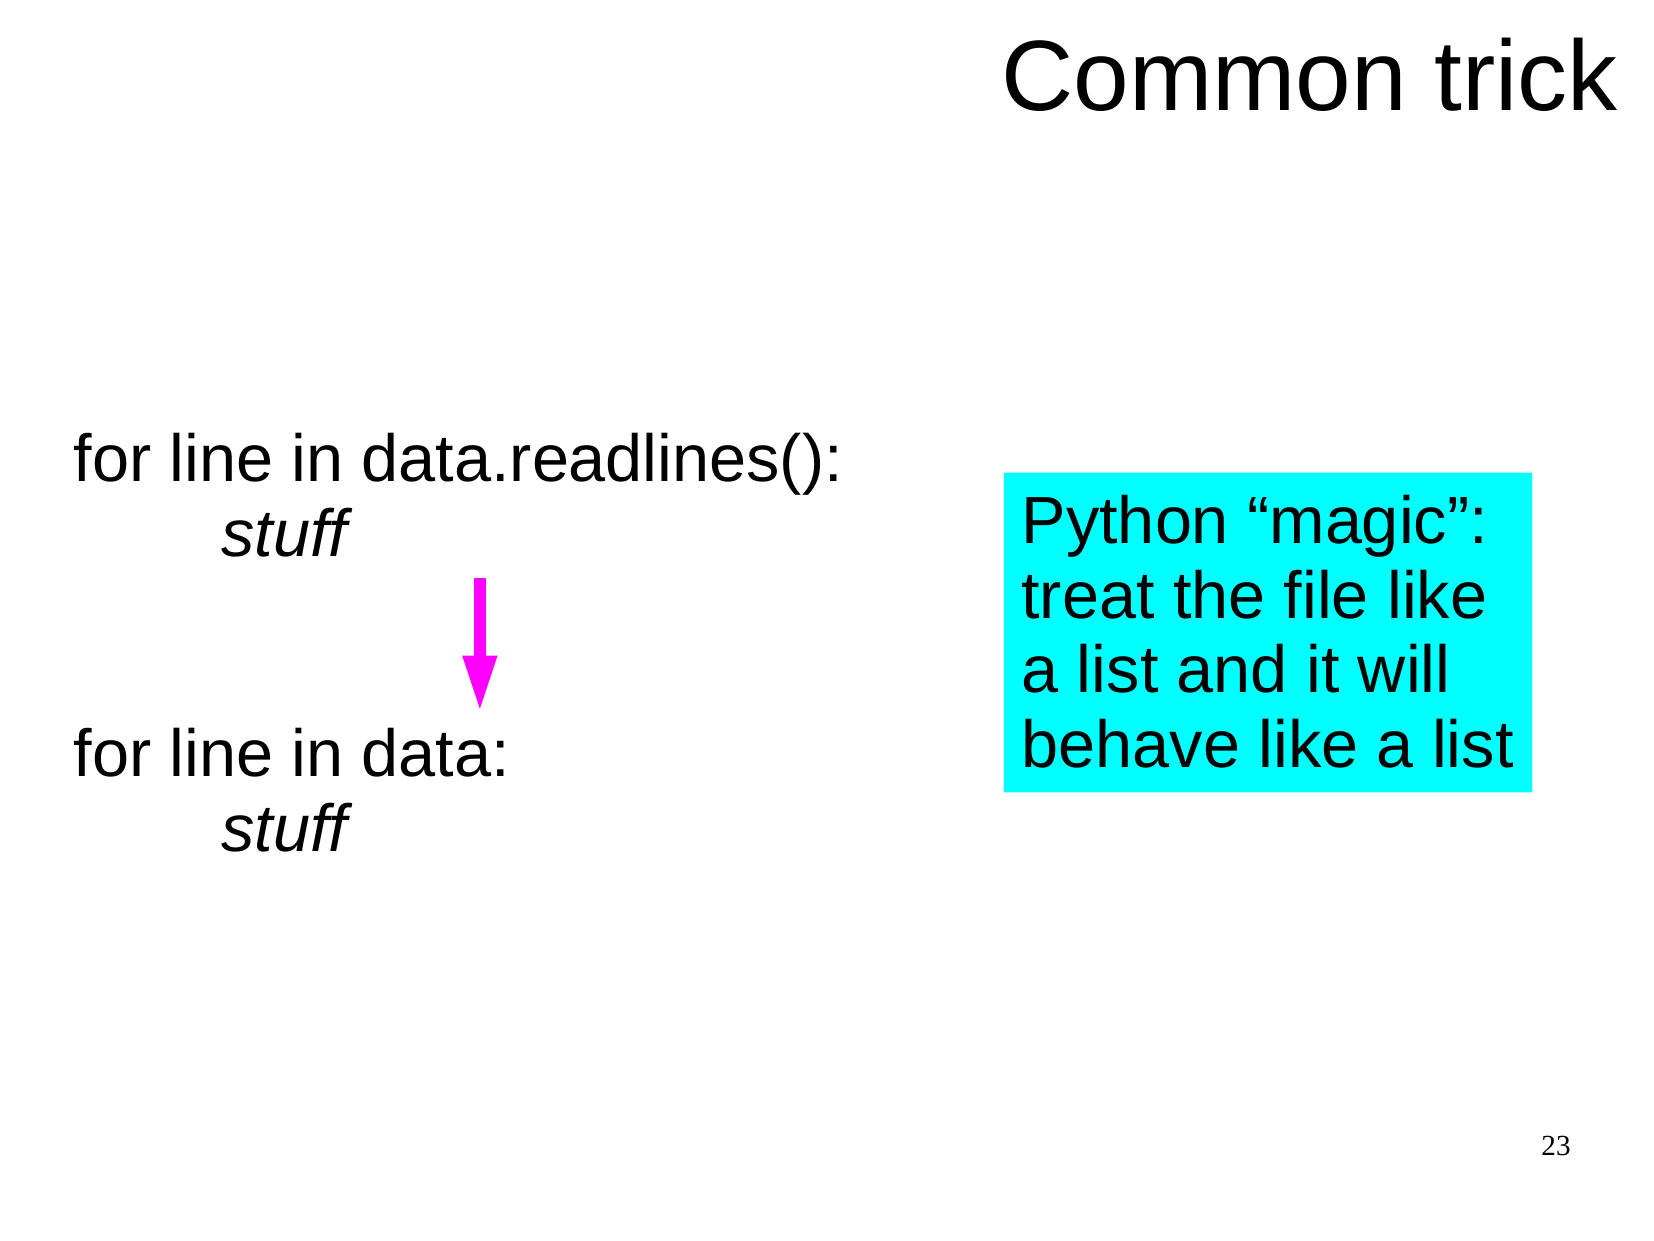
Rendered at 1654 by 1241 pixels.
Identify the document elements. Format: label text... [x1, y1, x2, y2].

text_box Python “magic”: treat the file like a list and it will behave like a list [1003, 472, 1533, 793]
text_box Common trick [986, 12, 1633, 140]
text_box for line in data.readlines(): stuff [59, 413, 901, 578]
text_box for line in data: stuff [59, 708, 901, 874]
